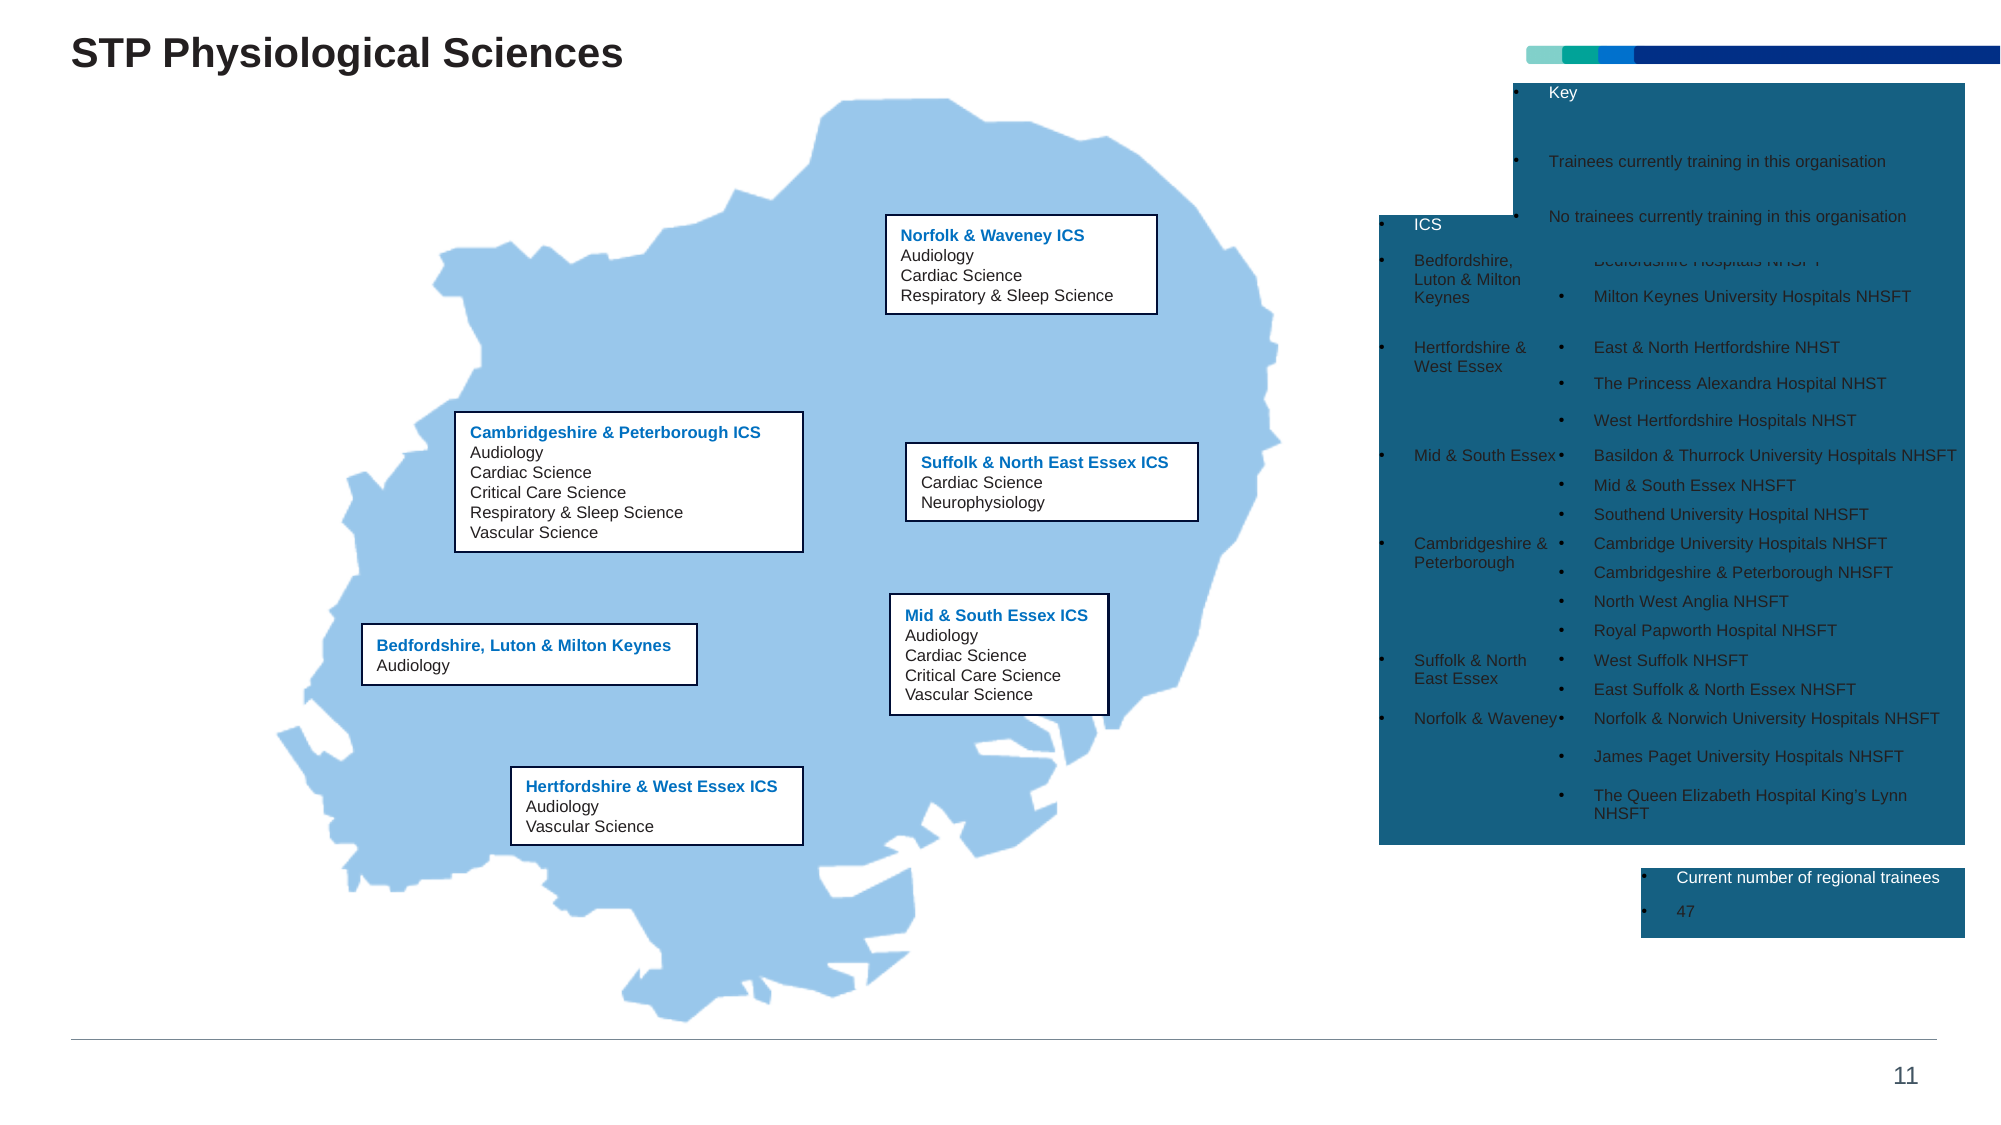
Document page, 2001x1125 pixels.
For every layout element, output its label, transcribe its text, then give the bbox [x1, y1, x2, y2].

table_cell 47 [1641, 903, 1965, 938]
table_cell Mid & South Essex NHSFT [1559, 476, 1965, 505]
table_cell No trainees currently training in this organisation [1513, 207, 1908, 262]
text_box Norfolk & Waveney ICS Audiology Cardiac Science Respiratory & Sleep Science [886, 215, 1157, 314]
text_box Suffolk & North East Essex ICS Cardiac Science Neurophysiology [906, 443, 1198, 521]
table_cell West Hertfordshire Hospitals NHST [1559, 411, 1965, 447]
table_cell Royal Papworth Hospital NHSFT [1559, 622, 1965, 651]
table_cell East & North Hertfordshire NHST [1559, 339, 1965, 375]
table_cell Cambridgeshire & Peterborough NHSFT [1559, 563, 1965, 592]
table_header ICS [1379, 215, 1513, 251]
table_cell Trainees currently training in this organisation [1513, 152, 1908, 207]
table_cell Cambridge University Hospitals NHSFT [1559, 534, 1965, 563]
table_cell The Princess Alexandra Hospital NHST [1559, 375, 1965, 411]
text_box Bedfordshire, Luton & Milton Keynes Audiology [362, 624, 697, 685]
table_cell Milton Keynes University Hospitals NHSFT [1559, 287, 1965, 339]
table_cell [1908, 207, 1965, 262]
table_header [1908, 83, 1965, 152]
table_cell James Paget University Hospitals NHSFT [1559, 748, 1965, 786]
table_cell Basildon & Thurrock University Hospitals NHSFT [1559, 447, 1965, 476]
table_cell Cambridgeshire & Peterborough [1379, 534, 1559, 651]
table_cell Mid & South Essex [1379, 447, 1559, 534]
text_box Cambridgeshire & Peterborough ICS Audiology Cardiac Science Critical Care Science Respiratory & Sleep Science Vascular Science [455, 412, 803, 552]
table_cell [1908, 152, 1965, 207]
text_box Mid & South Essex ICS Audiology Cardiac Science Critical Care Science Vascular Science [890, 594, 1109, 715]
table_cell Suffolk & North East Essex [1379, 651, 1559, 709]
table_cell Norfolk & Waveney [1379, 709, 1559, 845]
table_cell Hertfordshire & West Essex [1379, 339, 1559, 447]
title STP Physiological Sciences [70, 32, 1513, 79]
table_header Current number of regional trainees [1641, 868, 1965, 903]
table_cell Norfolk & Norwich University Hospitals NHSFT [1559, 709, 1965, 748]
table_cell Bedfordshire Hospitals NHSFT [1559, 262, 1965, 287]
table_cell West Suffolk NHSFT [1559, 651, 1965, 680]
table_cell Bedfordshire, Luton & Milton Keynes [1379, 251, 1559, 339]
table_cell The Queen Elizabeth Hospital King’s Lynn NHSFT [1559, 786, 1965, 845]
table_header Key [1513, 83, 1908, 152]
picture [257, 84, 1302, 1041]
table_cell Southend University Hospital NHSFT [1559, 505, 1965, 534]
text_box Hertfordshire & West Essex ICS Audiology Vascular Science [511, 767, 803, 845]
table_cell East Suffolk & North Essex NHSFT [1559, 680, 1965, 709]
table_cell North West Anglia NHSFT [1559, 592, 1965, 622]
